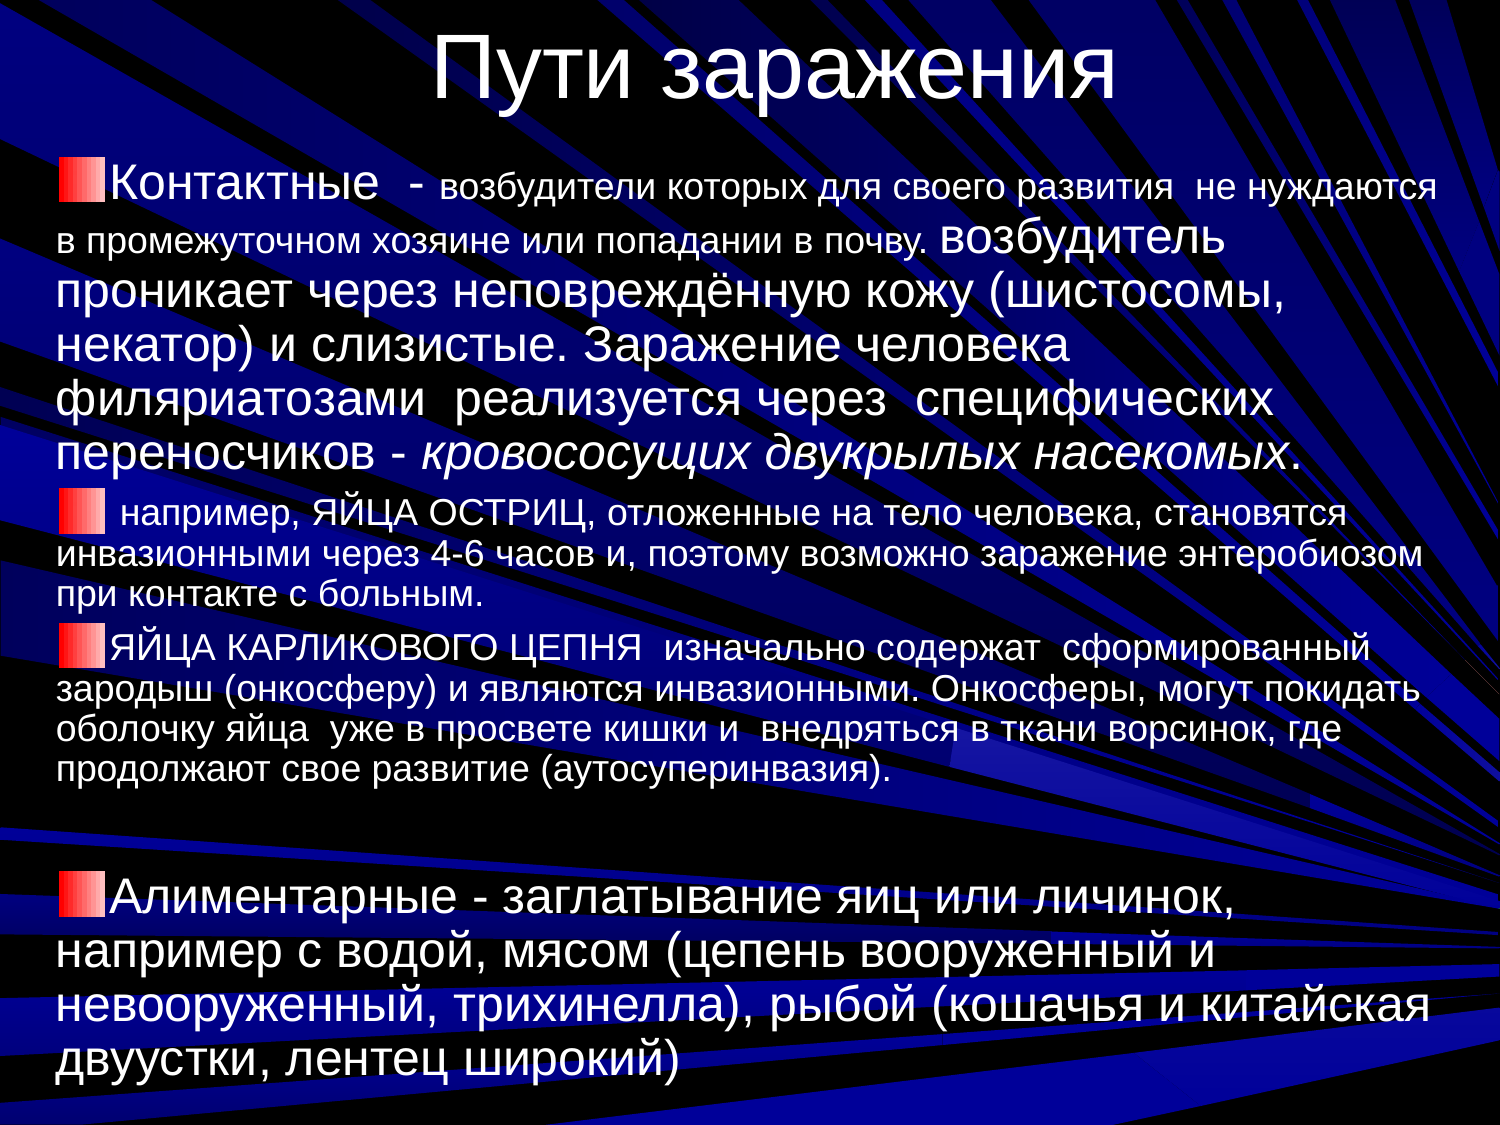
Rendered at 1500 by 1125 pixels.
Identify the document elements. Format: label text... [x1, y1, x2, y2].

title Пути заражения [100, 0, 1451, 148]
list Контактные - возбудители которых для своего развития не нуждаются в промежуточном хозяине или попадании в почву. возбудитель проникает через неповреждённую кожу (шистосомы, некатор) и слизистые. Заражение человека филяриатозами реализуется через специфических переносчиков - кровососущих двукрылых насекомых. например, ЯЙЦА ОСТРИЦ, отложенные на тело человека, становятся инвазионными через 4-6 часов и, поэтому возможно заражение энтеробиозом при контакте с больным. ЯЙЦА КАРЛИКОВОГО ЦЕПНЯ изначально содержат сформированный зародыш (онкосферу) и являются инвазионными. Онкосферы, могут покидать оболочку яйца уже в просвете кишки и внедряться в ткани ворсинок, где продолжают свое развитие (аутосуперинвазия). Алиментарные - заглатывание яиц или личинок, например с водой, мясом (цепень вооруженный и невооруженный, трихинелла), рыбой (кошачья и китайская двуустки, лентец широкий) [41, 148, 1459, 1125]
